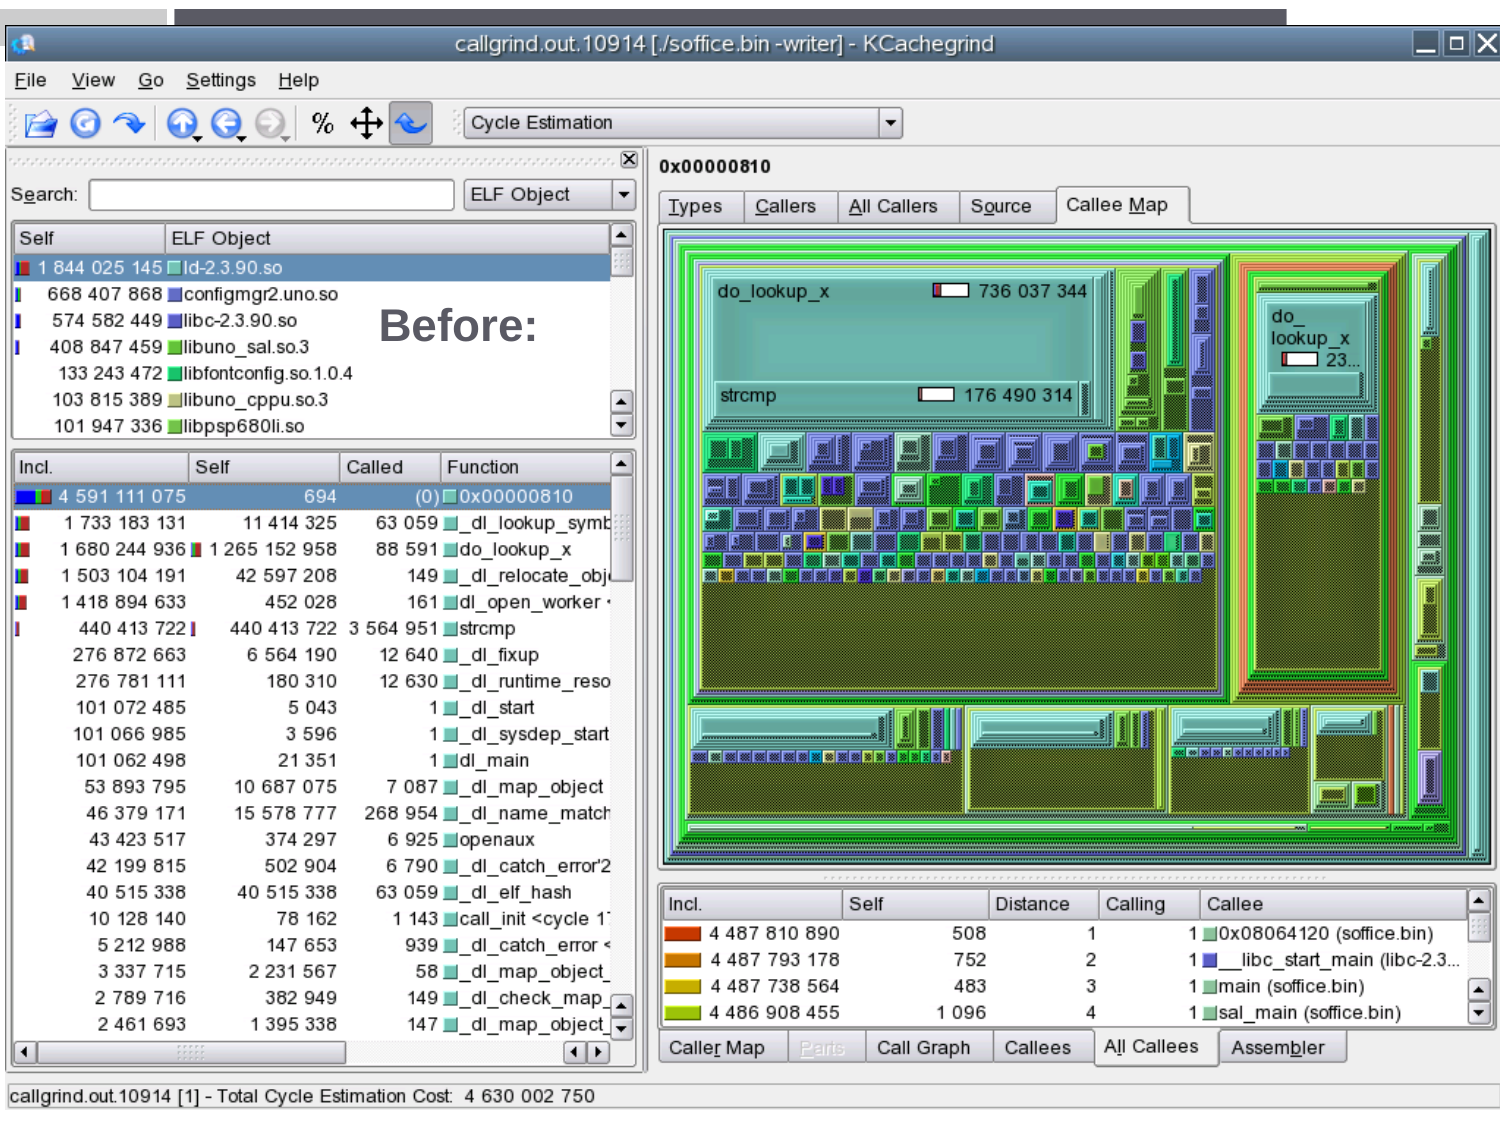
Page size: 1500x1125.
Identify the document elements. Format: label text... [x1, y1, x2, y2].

text_box Before: [378, 296, 598, 349]
picture [5, 25, 1500, 1110]
